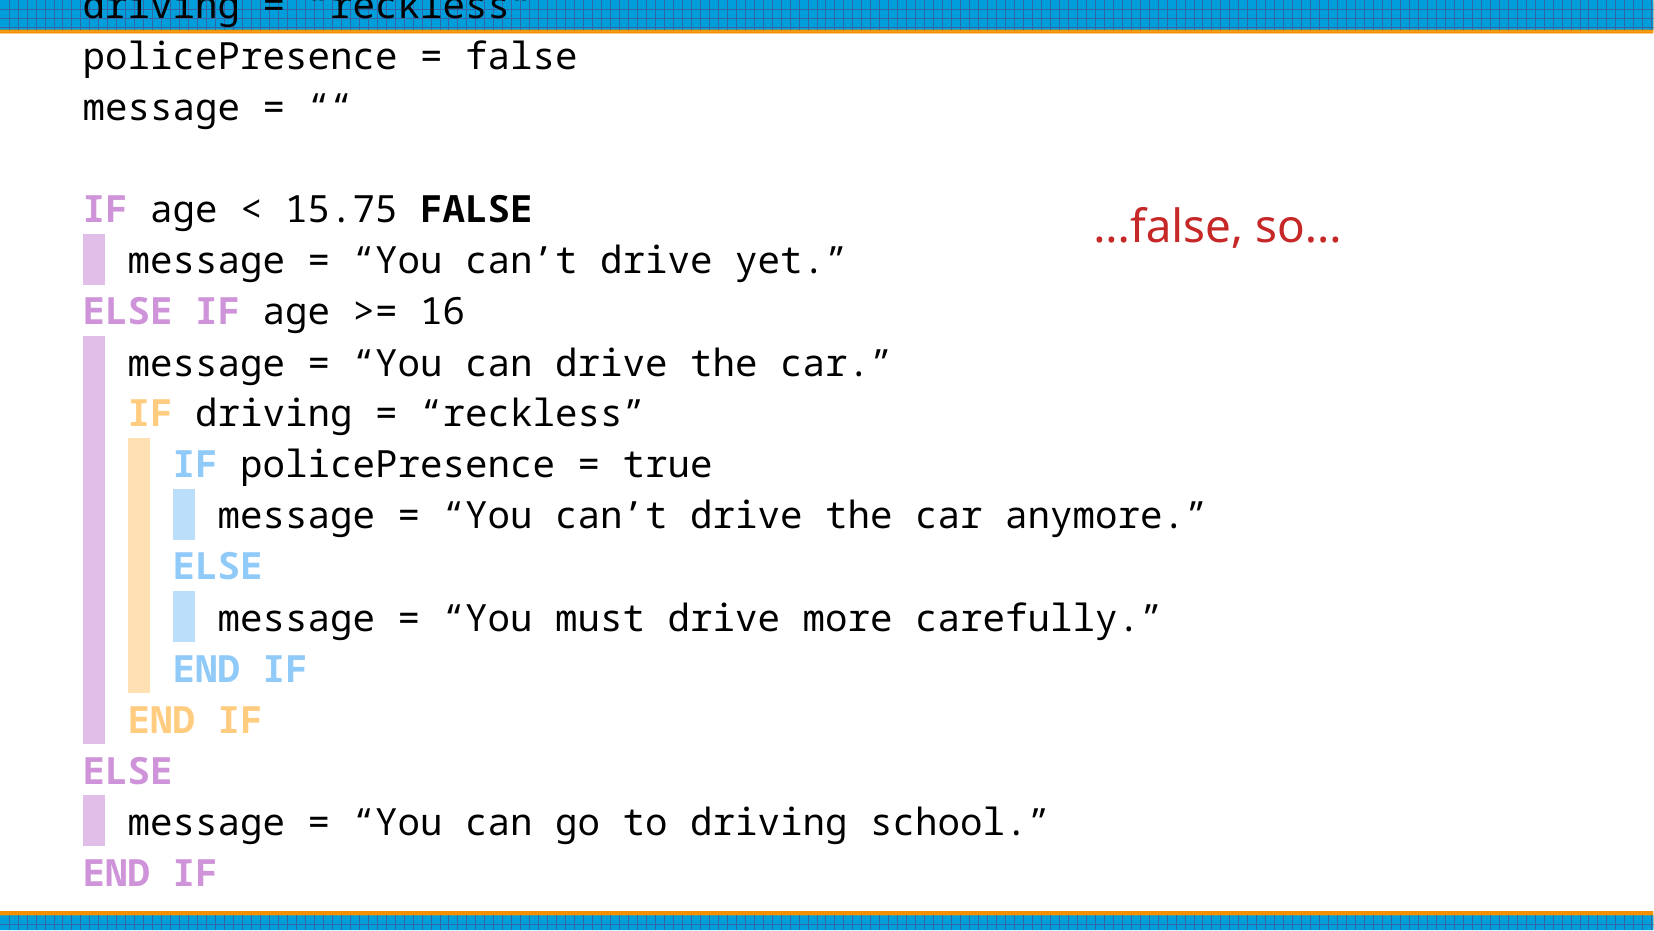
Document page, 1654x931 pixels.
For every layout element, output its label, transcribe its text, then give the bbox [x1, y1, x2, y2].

text_box ...false, so... [1087, 75, 1613, 376]
subtitle age = 16 driving = “reckless“ policePresence = false message = ““ IF age < 15.75 FALSE message = “You can’t drive yet.” ELSE IF age >= 16 message = “You can drive the car.” IF driving = “reckless” IF policePresence = true message = “You can’t drive the car anymore.” ELSE message = “You must drive more carefully.” END IF END IF ELSE message = “You can go to driving school.” END IF output message [82, 69, 1571, 858]
